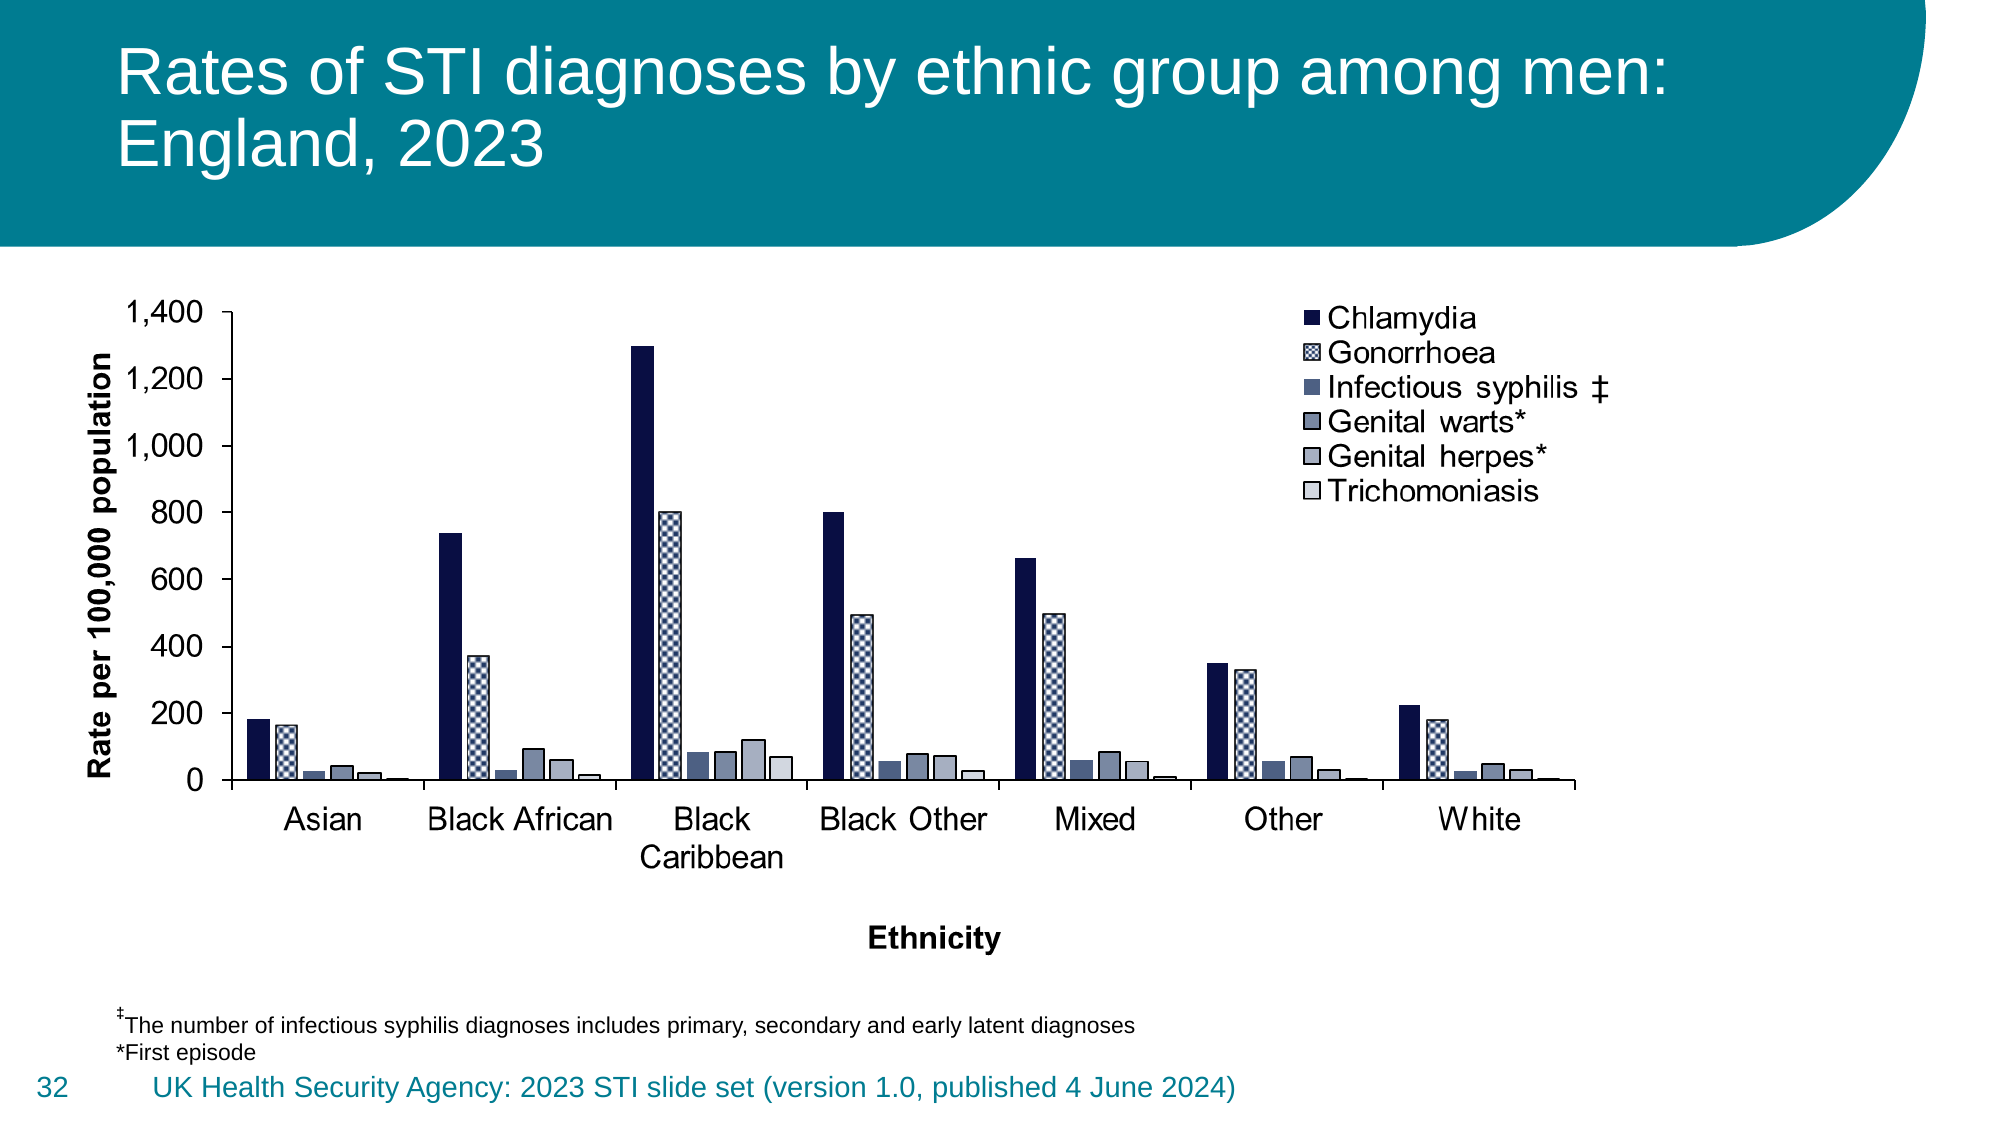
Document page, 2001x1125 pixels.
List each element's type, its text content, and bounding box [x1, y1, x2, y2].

title Rates of STI diagnoses by ethnic group among men: England, 2023 [101, 29, 1747, 189]
text_box [21, 1056, 120, 1117]
text_box UK Health Security Agency: 2023 STI slide set (version 1.0, published 4 June 2024) [137, 1056, 1780, 1116]
text_box ‡The number of infectious syphilis diagnoses includes primary, secondary and early latent diagnoses *First episode [101, 996, 1596, 1067]
picture [56, 275, 1702, 986]
